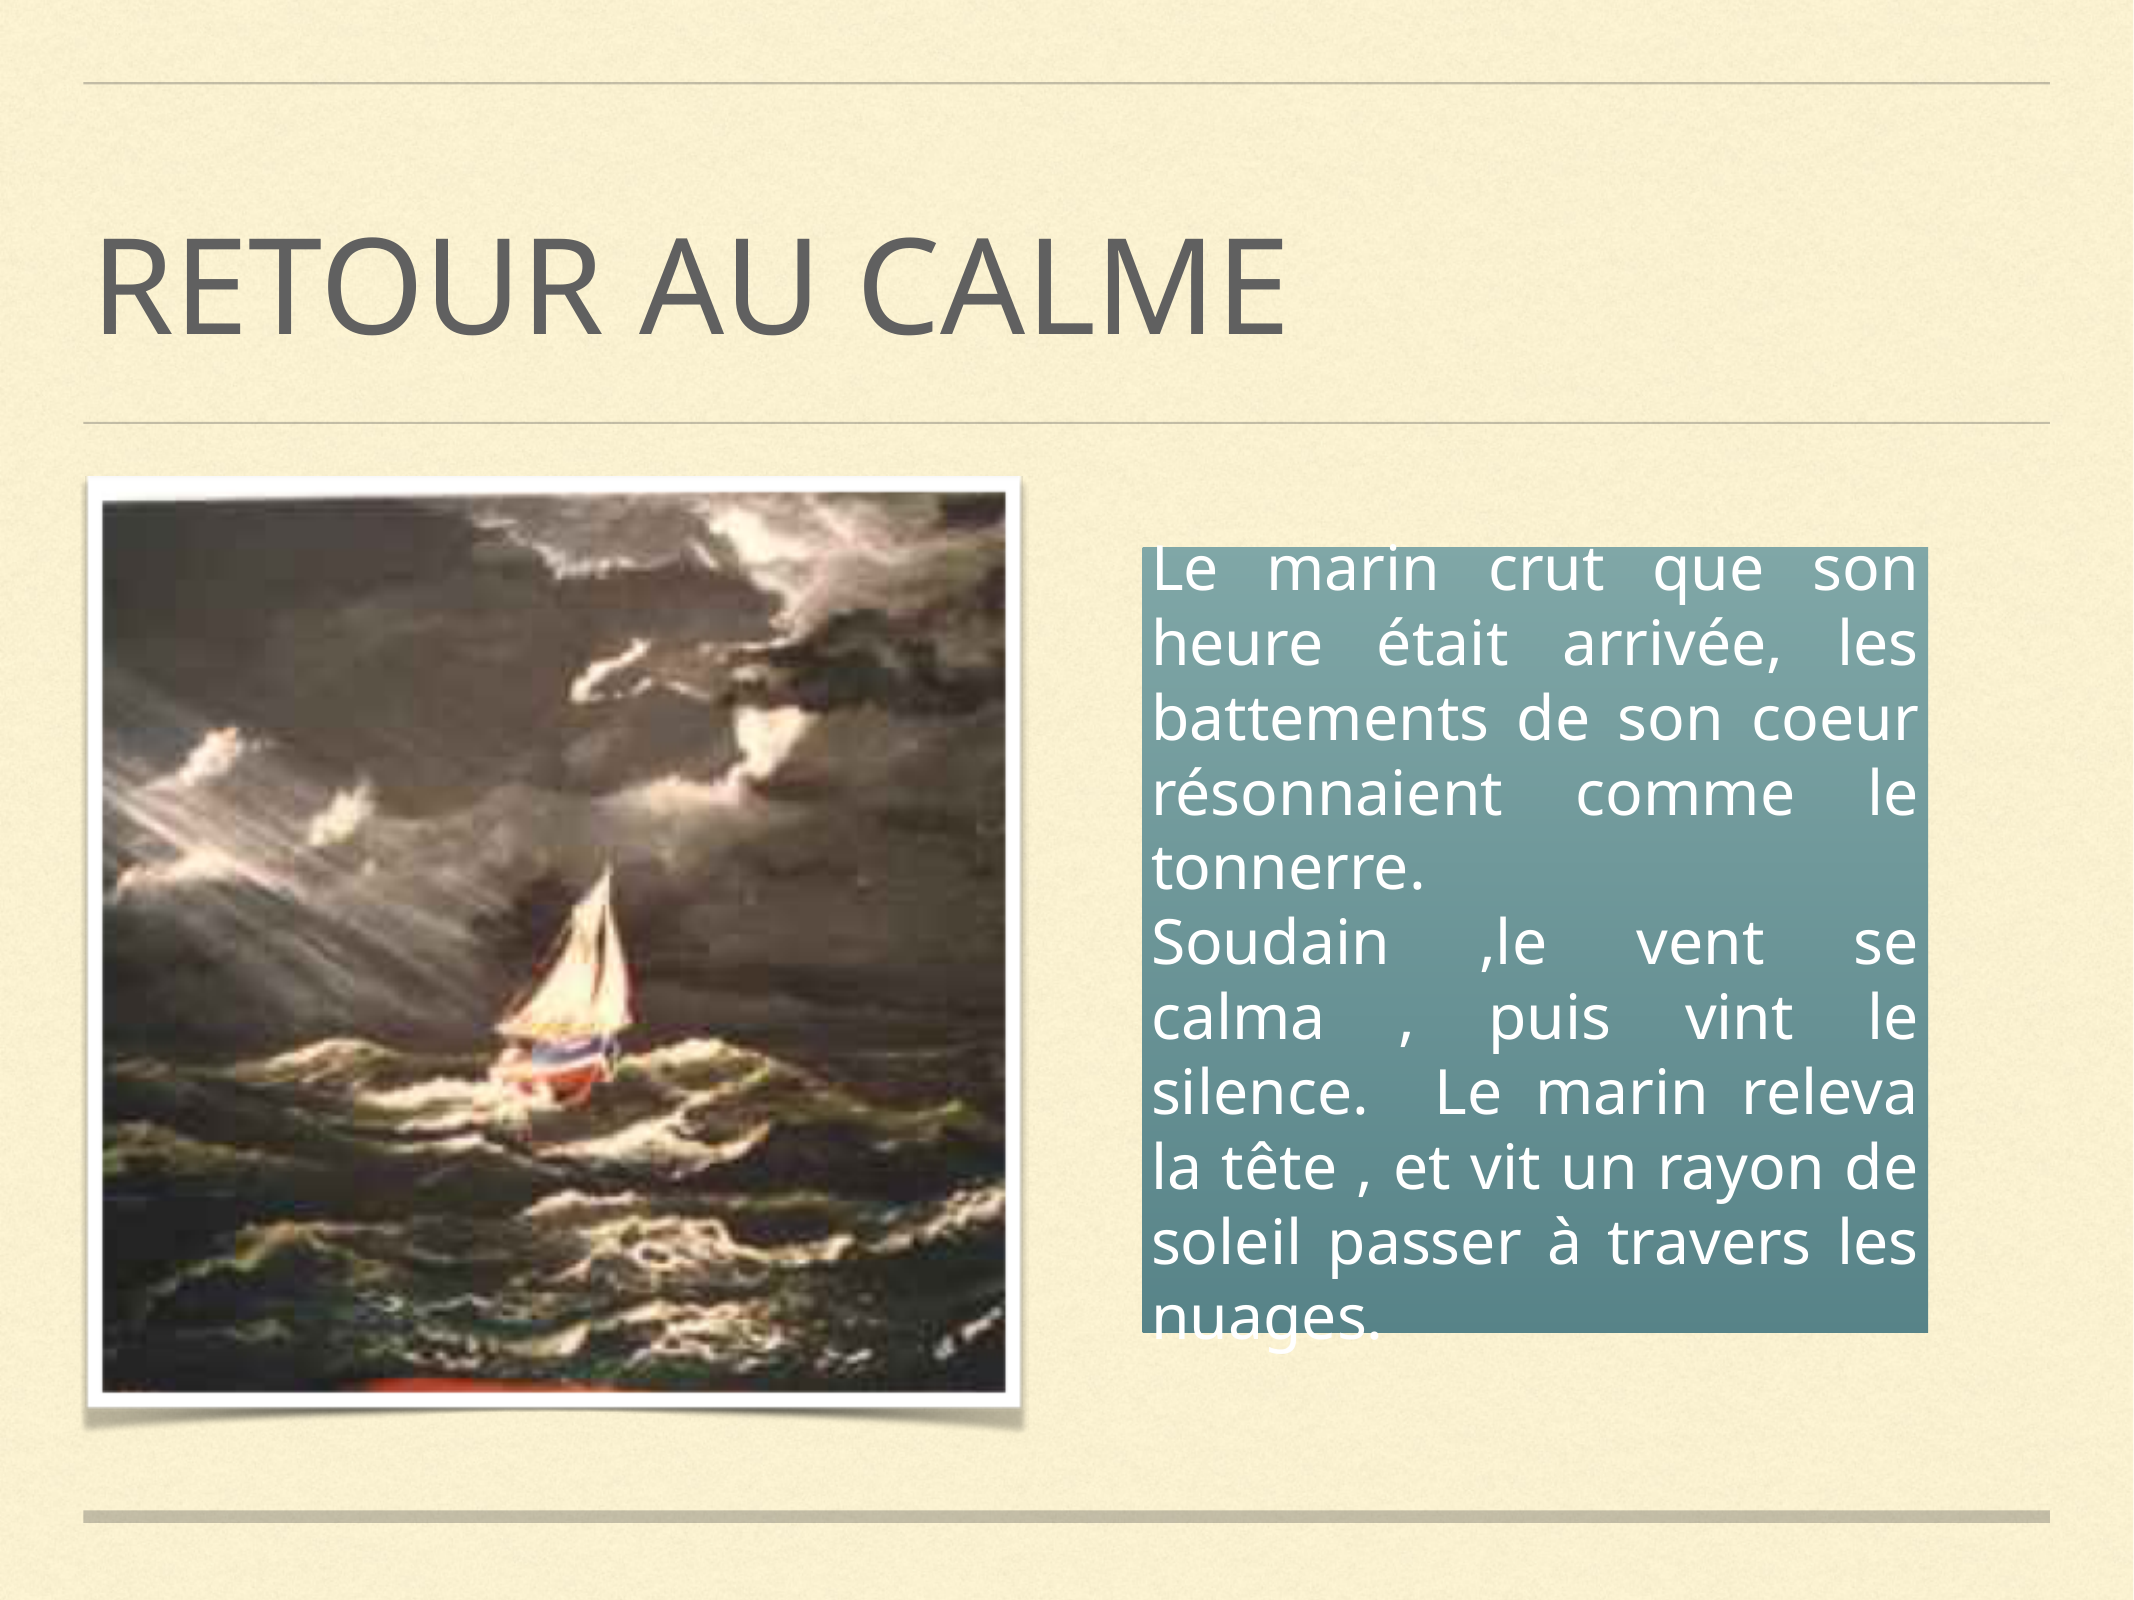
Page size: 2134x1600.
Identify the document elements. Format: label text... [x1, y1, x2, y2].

picture [0, 0, 2134, 1600]
title retour au calme [83, 185, 2050, 370]
list Le marin crut que son heure était arrivée, les battements de son coeur résonnaient comme le tonnerre. Soudain ,le vent se calma , puis vint le silence. Le marin releva la tête , et vit un rayon de soleil passer à travers les nuages. [1142, 547, 1929, 1333]
